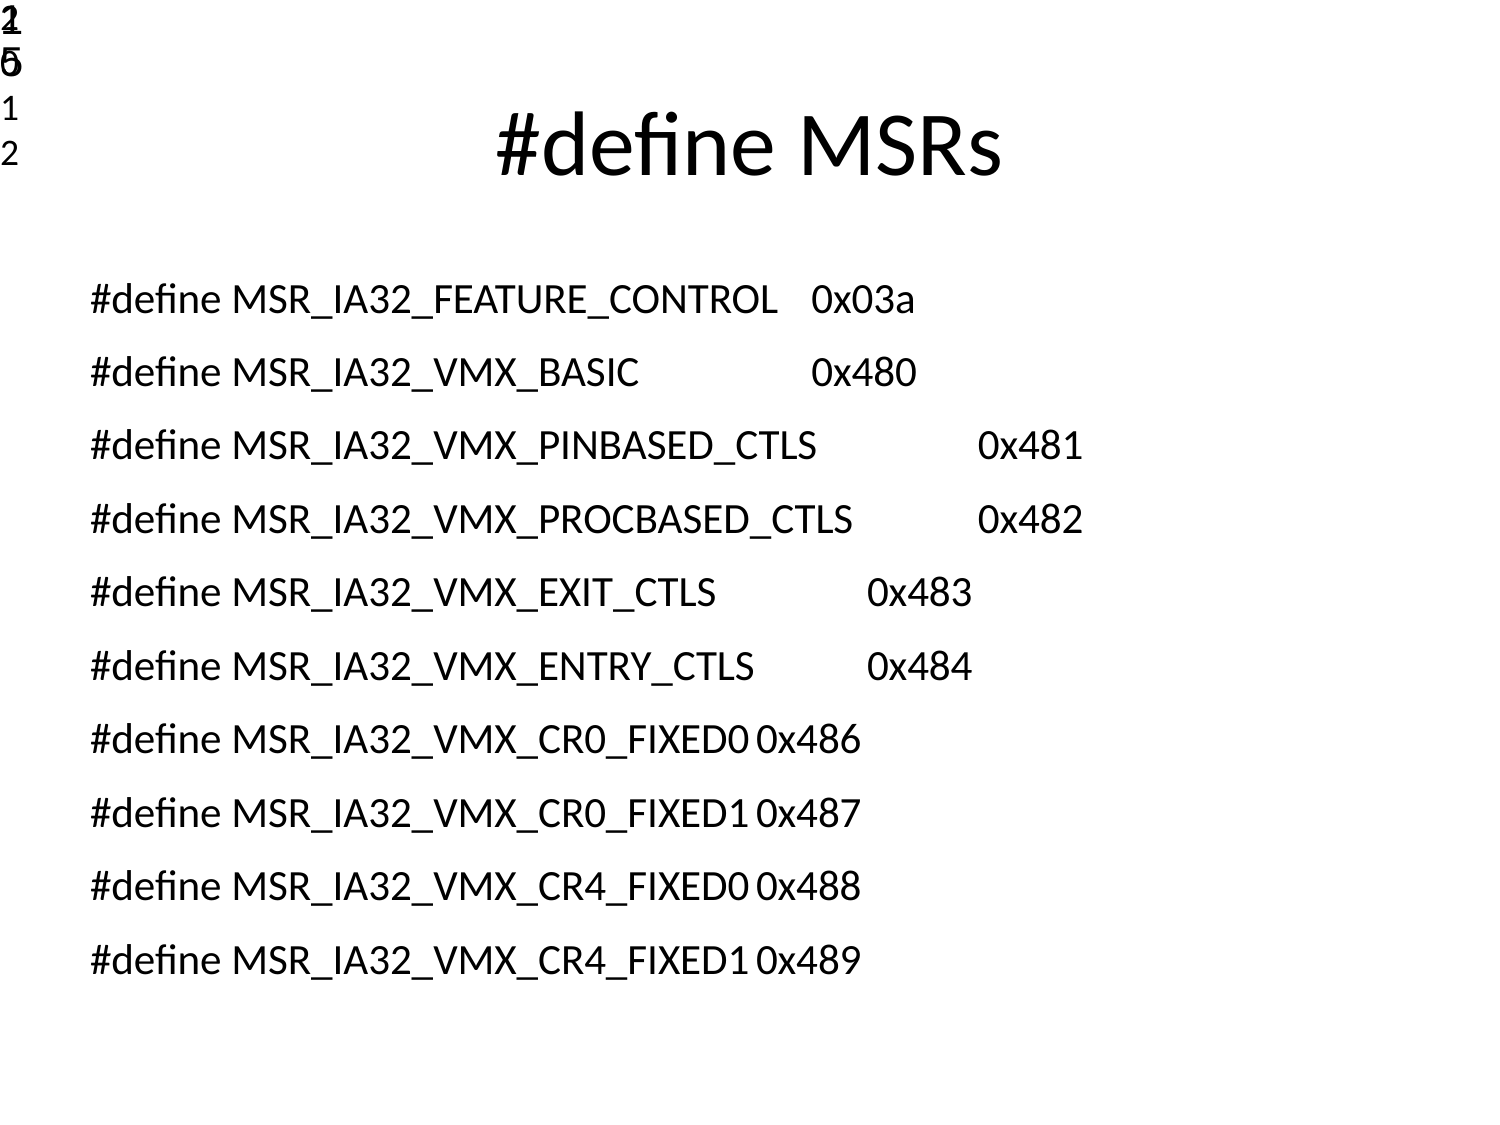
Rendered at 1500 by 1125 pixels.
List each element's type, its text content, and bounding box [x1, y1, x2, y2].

title #define MSRs [75, 45, 1425, 233]
list #define MSR_IA32_FEATURE_CONTROL 0x03a #define MSR_IA32_VMX_BASIC 0x480 #define MSR_IA32_VMX_PINBASED_CTLS 0x481 #define MSR_IA32_VMX_PROCBASED_CTLS 0x482 #define MSR_IA32_VMX_EXIT_CTLS 0x483 #define MSR_IA32_VMX_ENTRY_CTLS 0x484 #define MSR_IA32_VMX_CR0_FIXED0 0x486 #define MSR_IA32_VMX_CR0_FIXED1 0x487 #define MSR_IA32_VMX_CR4_FIXED0 0x488 #define MSR_IA32_VMX_CR4_FIXED1 0x489 [75, 262, 1425, 1005]
